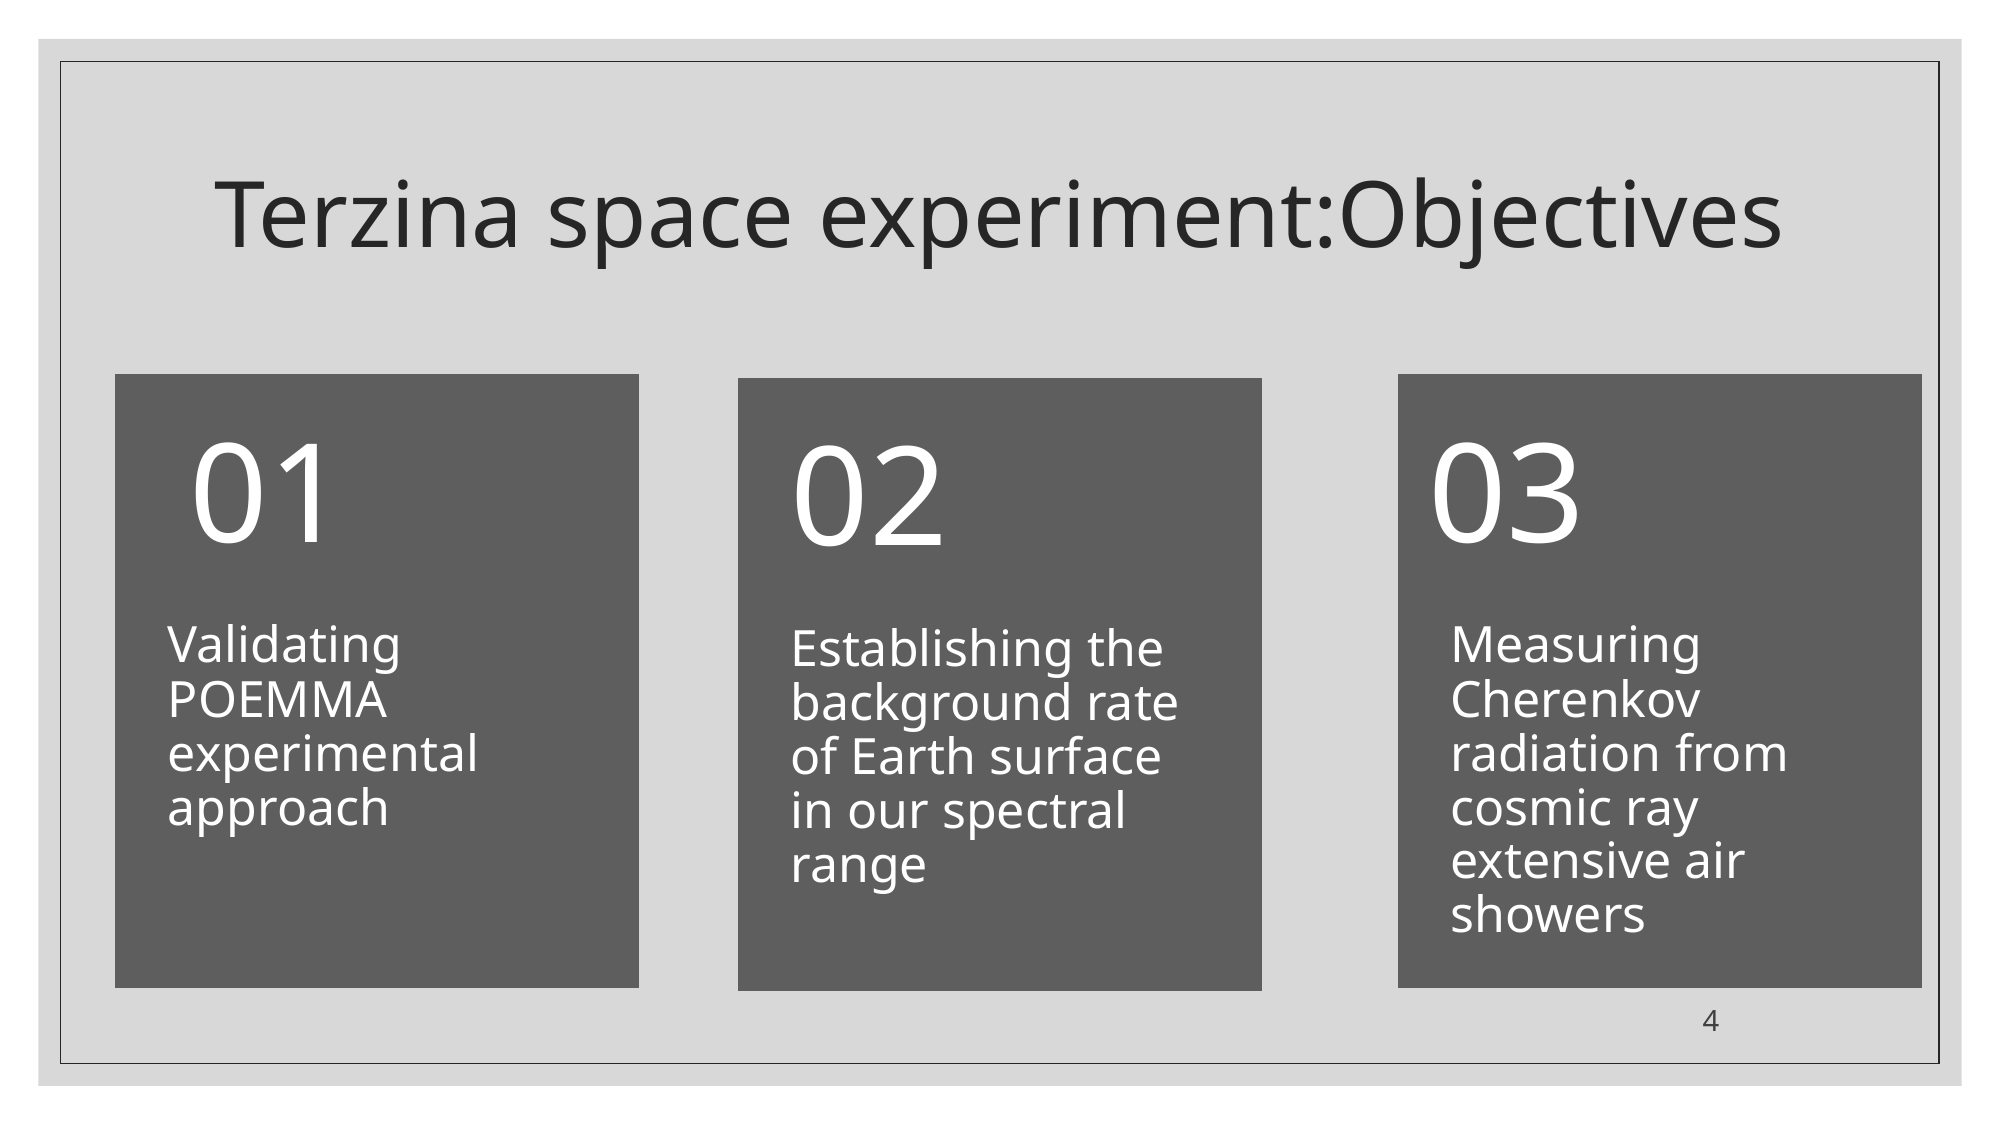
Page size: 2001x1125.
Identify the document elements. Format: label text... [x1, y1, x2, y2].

title Terzina space experiment:Objectives [174, 105, 1825, 331]
text_box 02 [738, 378, 1262, 624]
text_box [1687, 990, 1825, 1051]
text_box Validating POEMMA experimental approach [116, 375, 639, 987]
text_box Establishing the background rate of Earth surface in our spectral range [738, 624, 1262, 991]
text_box 01 [138, 375, 661, 620]
text_box 03 [1376, 375, 1899, 620]
text_box Measuring Cherenkov radiation from cosmic ray extensive air showers [1398, 375, 1921, 987]
